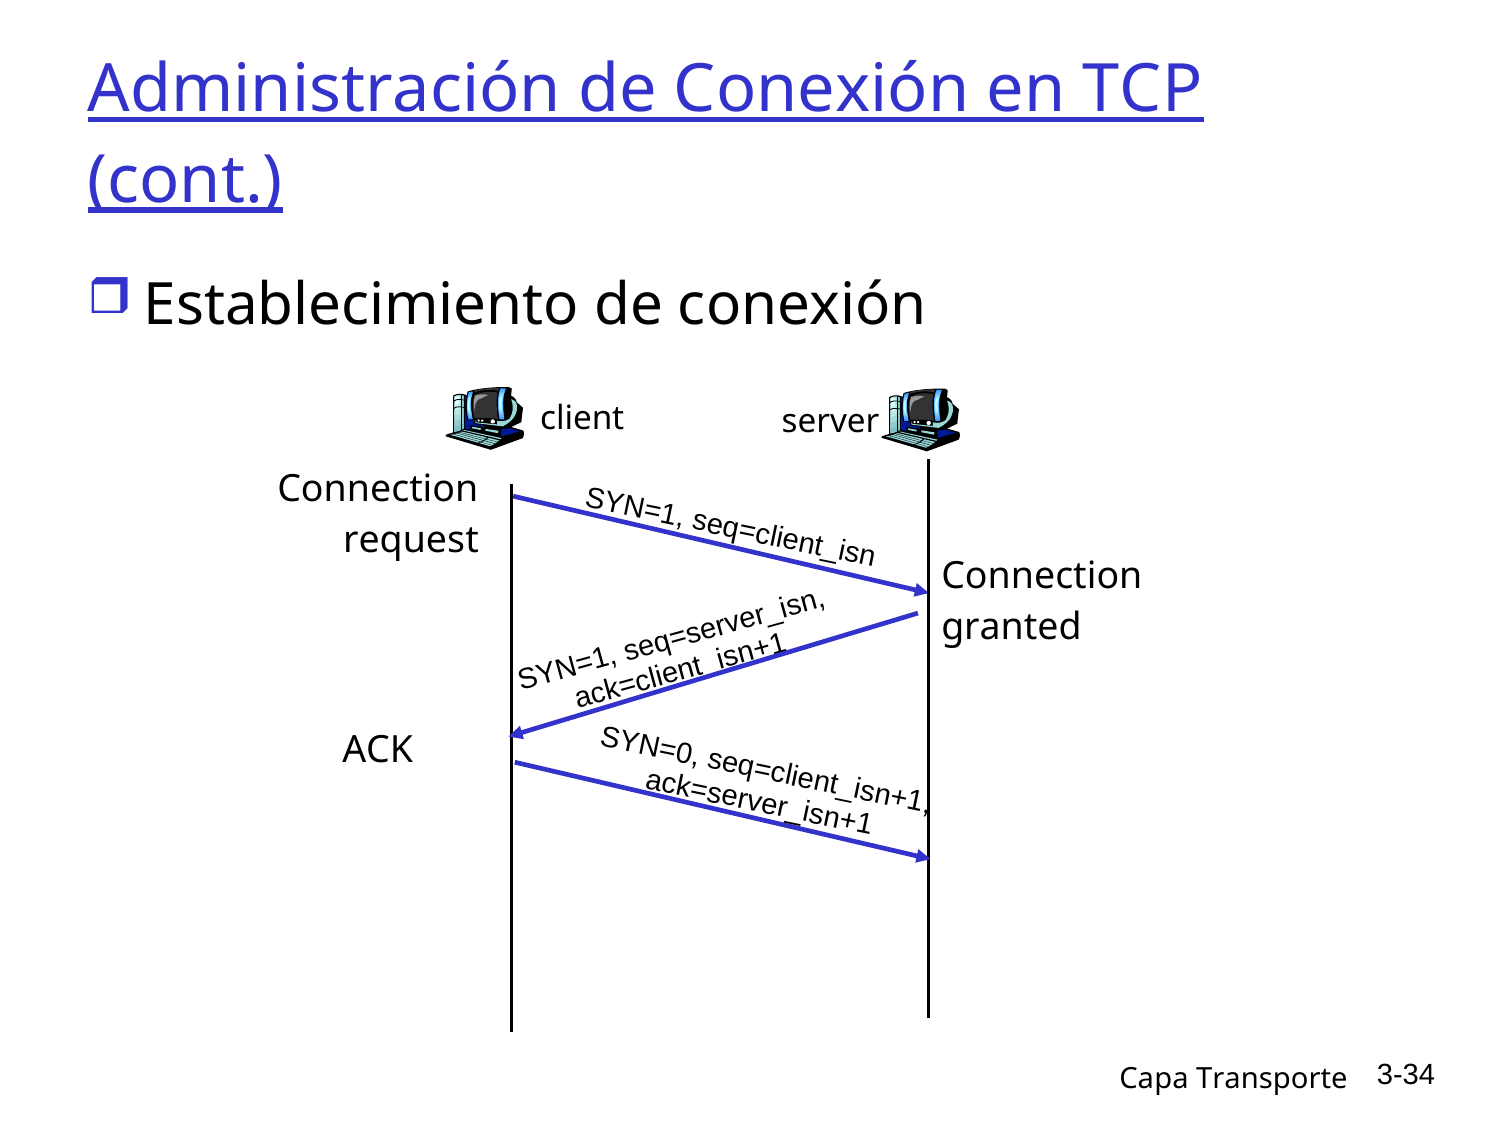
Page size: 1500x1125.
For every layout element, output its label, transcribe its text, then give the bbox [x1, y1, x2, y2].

list Establecimiento de conexión [87, 262, 1363, 1006]
title Administración de Conexión en TCP (cont.) [87, 23, 1363, 239]
